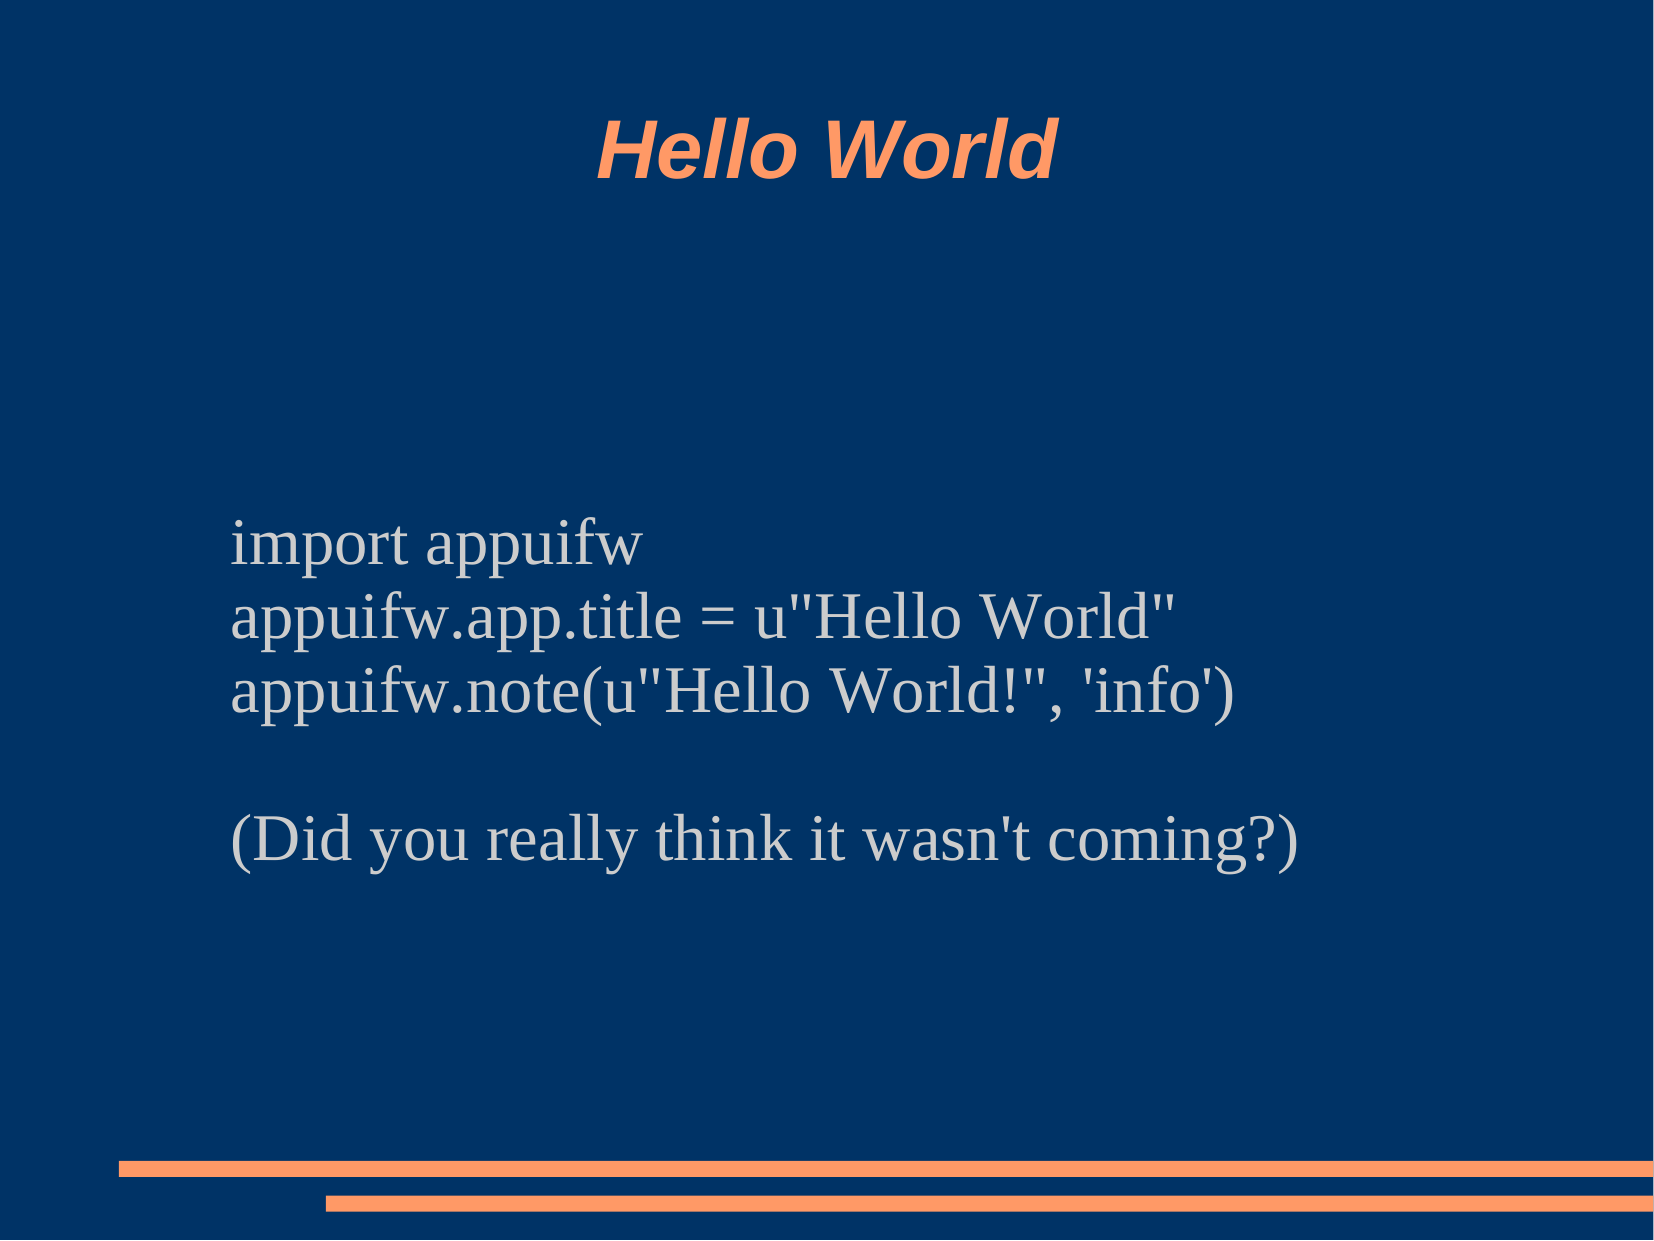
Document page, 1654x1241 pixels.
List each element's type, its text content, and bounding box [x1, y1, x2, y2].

title Hello World [121, 53, 1534, 247]
subtitle import appuifw appuifw.app.title = u"Hello World" appuifw.note(u"Hello World!", 'info') (Did you really think it wasn't coming?) [121, 329, 1561, 1125]
